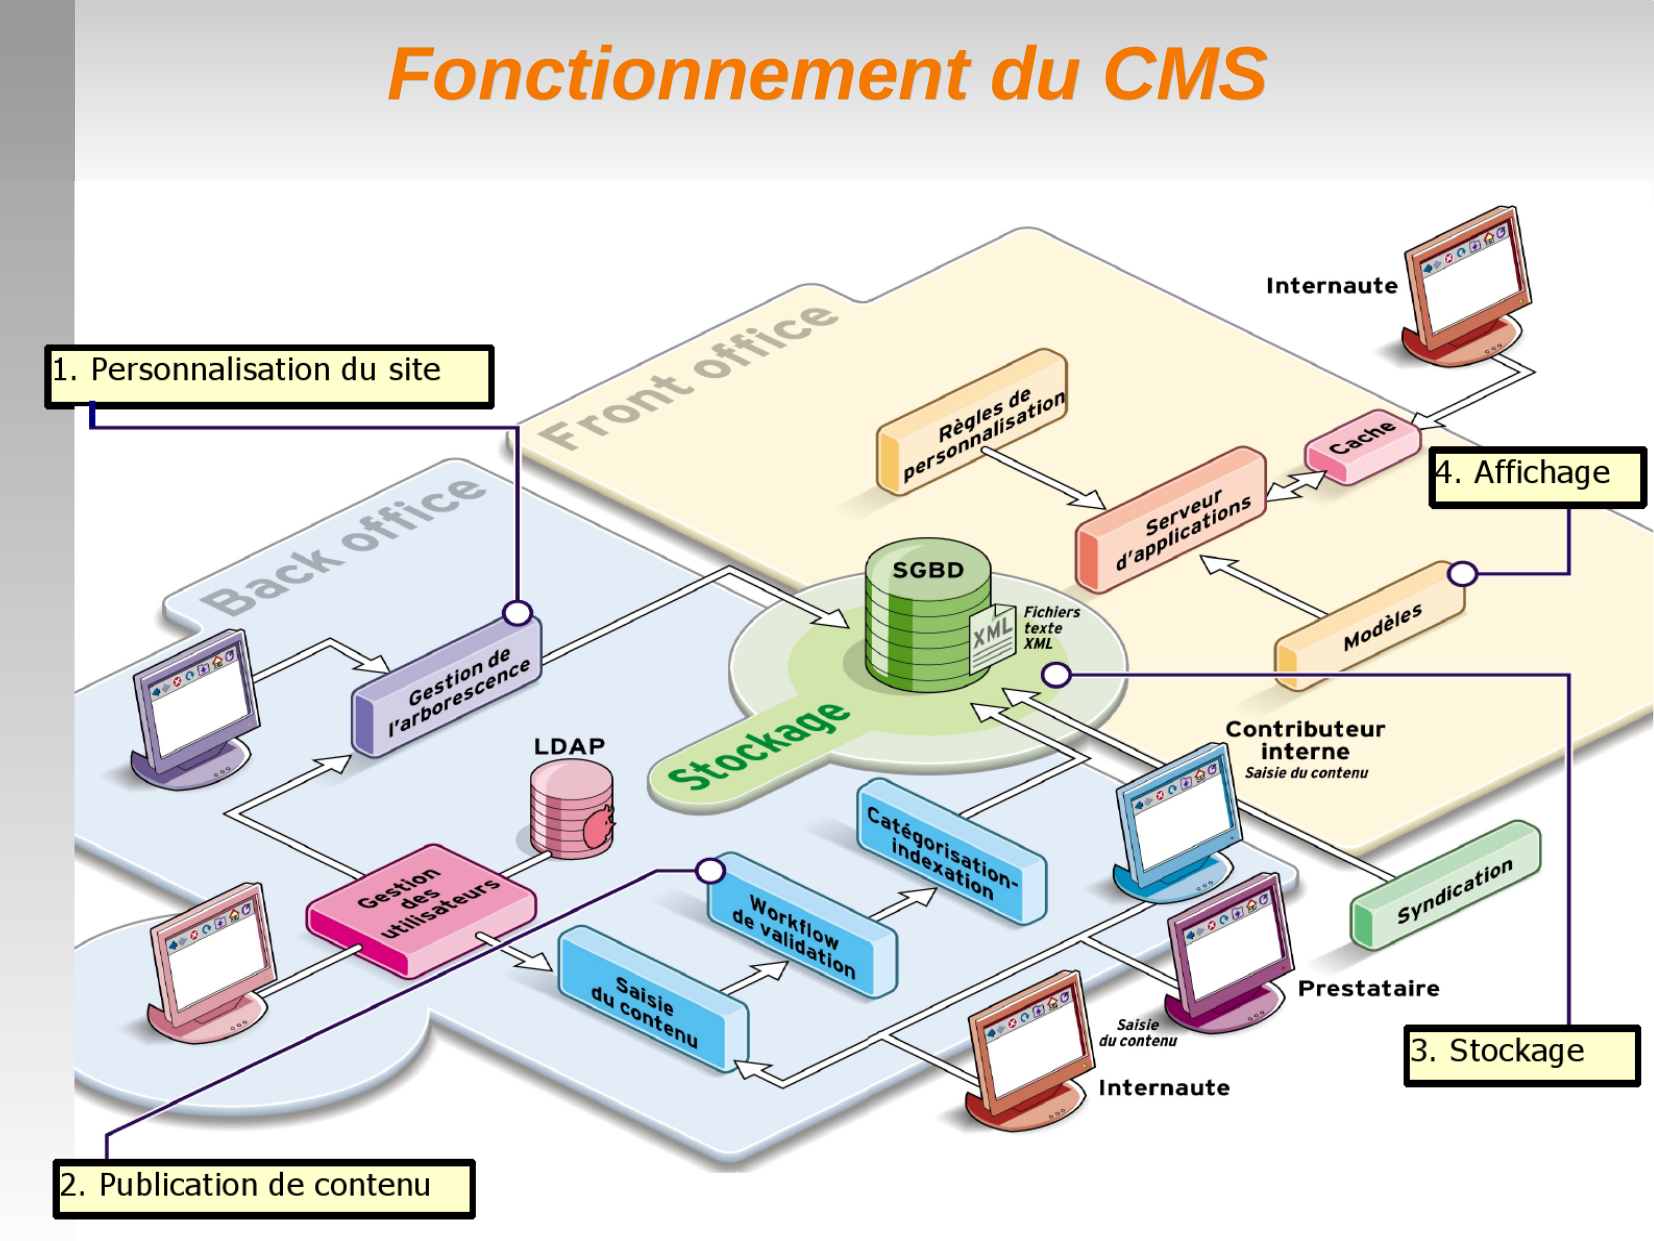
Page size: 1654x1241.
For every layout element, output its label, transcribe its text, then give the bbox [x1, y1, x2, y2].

picture [0, 181, 1654, 1241]
title Fonctionnement du CMS [118, 0, 1539, 148]
